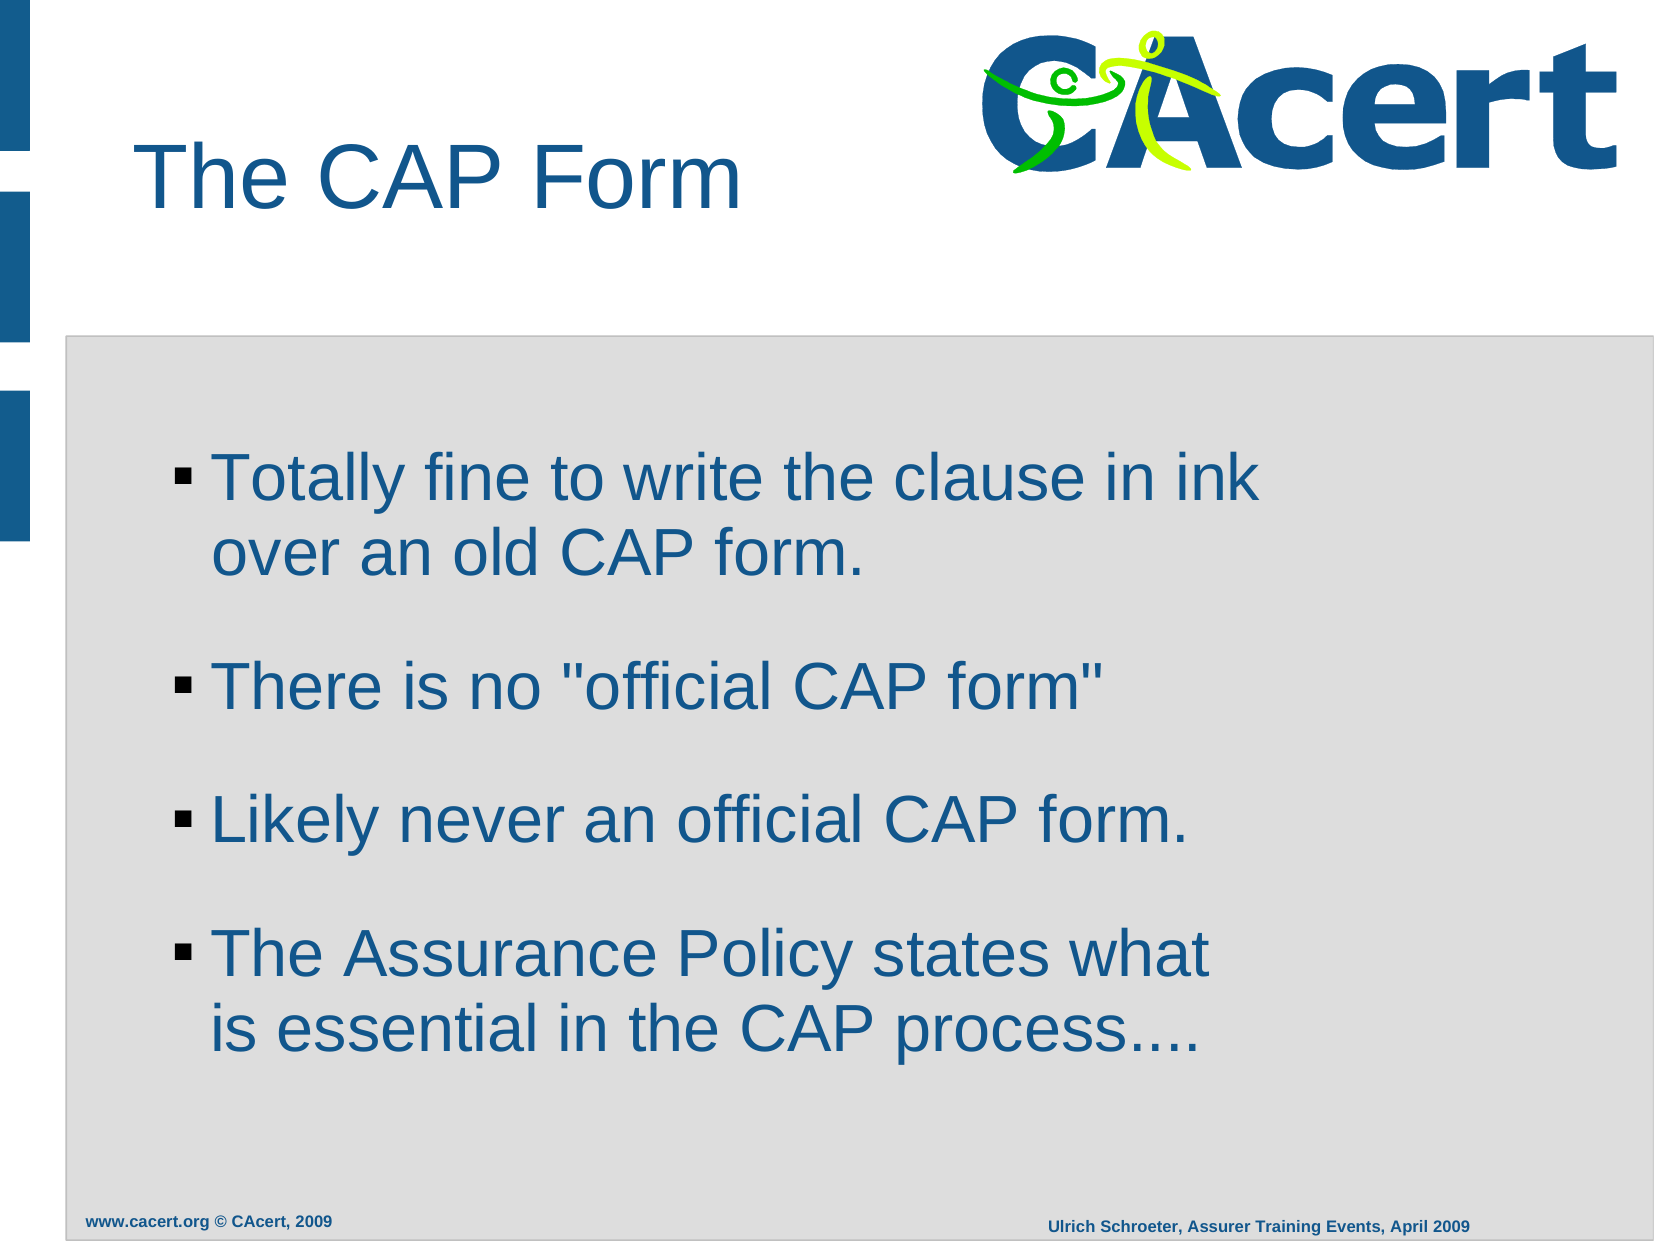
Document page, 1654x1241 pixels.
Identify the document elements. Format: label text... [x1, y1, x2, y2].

text_box Totally fine to write the clause in ink over an old CAP form. There is no "official CAP form" Likely never an official CAP form. The Assurance Policy states what is essential in the CAP process.... [160, 432, 1277, 1074]
text_box The CAP Form [118, 118, 760, 236]
